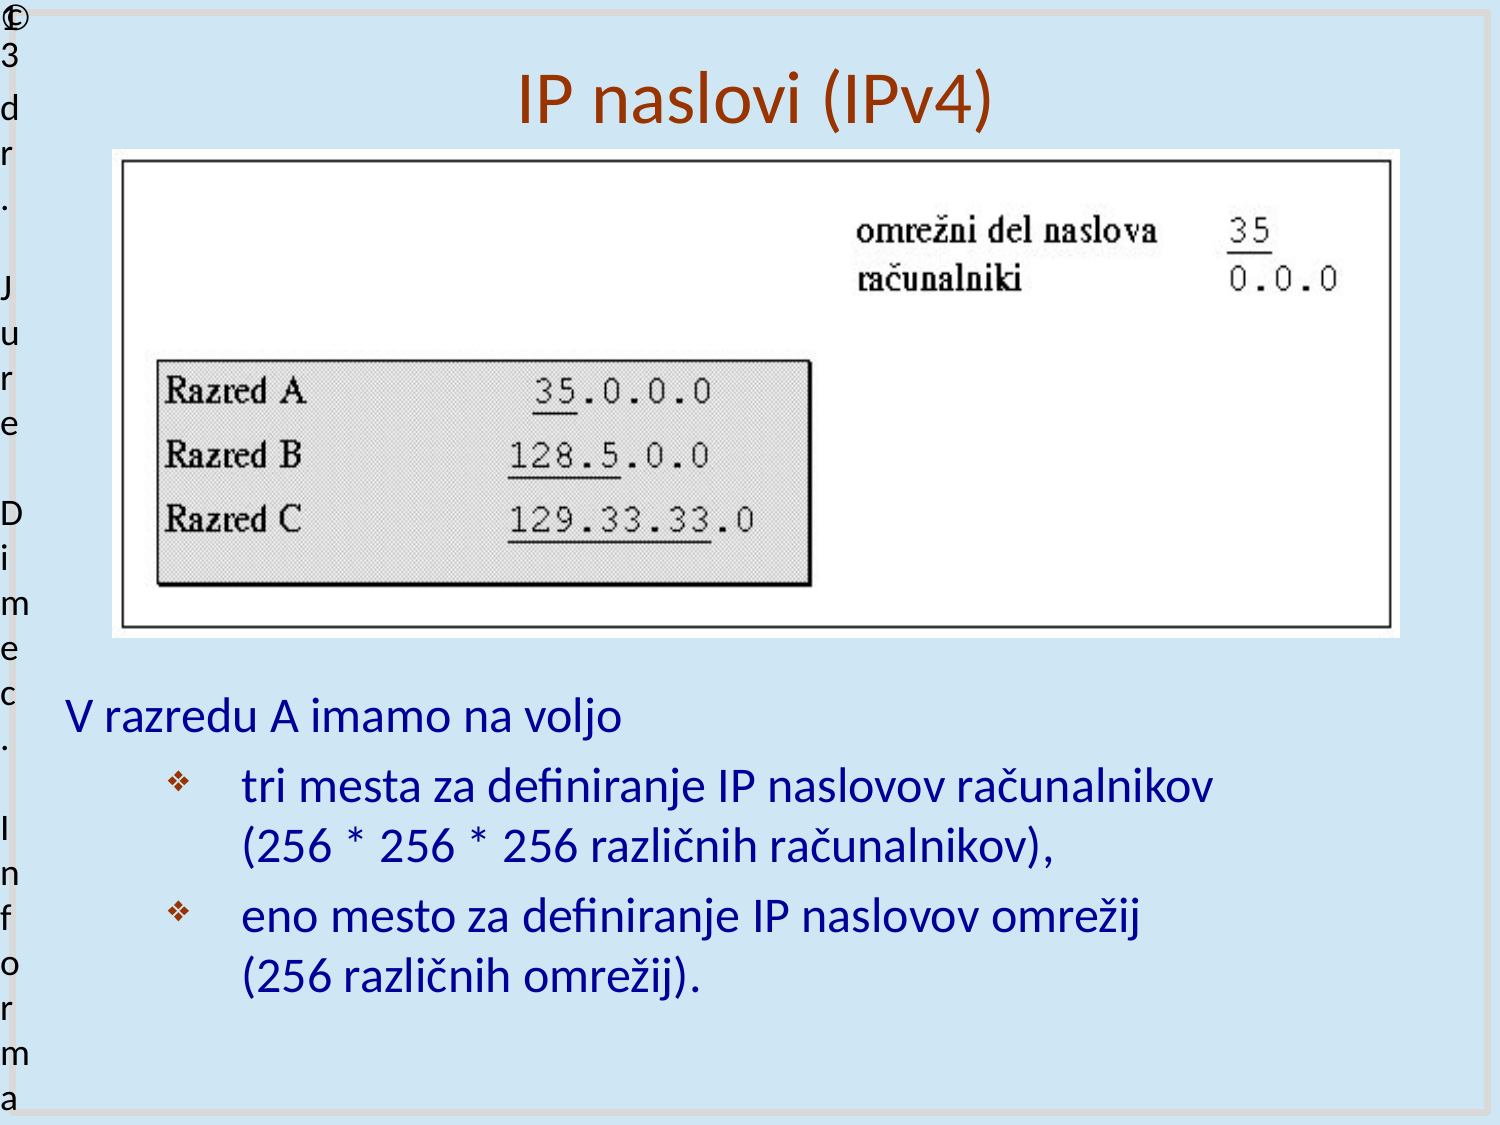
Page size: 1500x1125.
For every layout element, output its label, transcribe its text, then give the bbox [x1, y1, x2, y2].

picture [112, 149, 1400, 638]
text_box V razredu A imamo na voljo tri mesta za definiranje IP naslovov računalnikov (256 * 256 * 256 različnih računalnikov), eno mesto za definiranje IP naslovov omrežij (256 različnih omrežij). [49, 674, 1475, 1038]
title IP naslovi (IPv4) [37, 37, 1475, 150]
